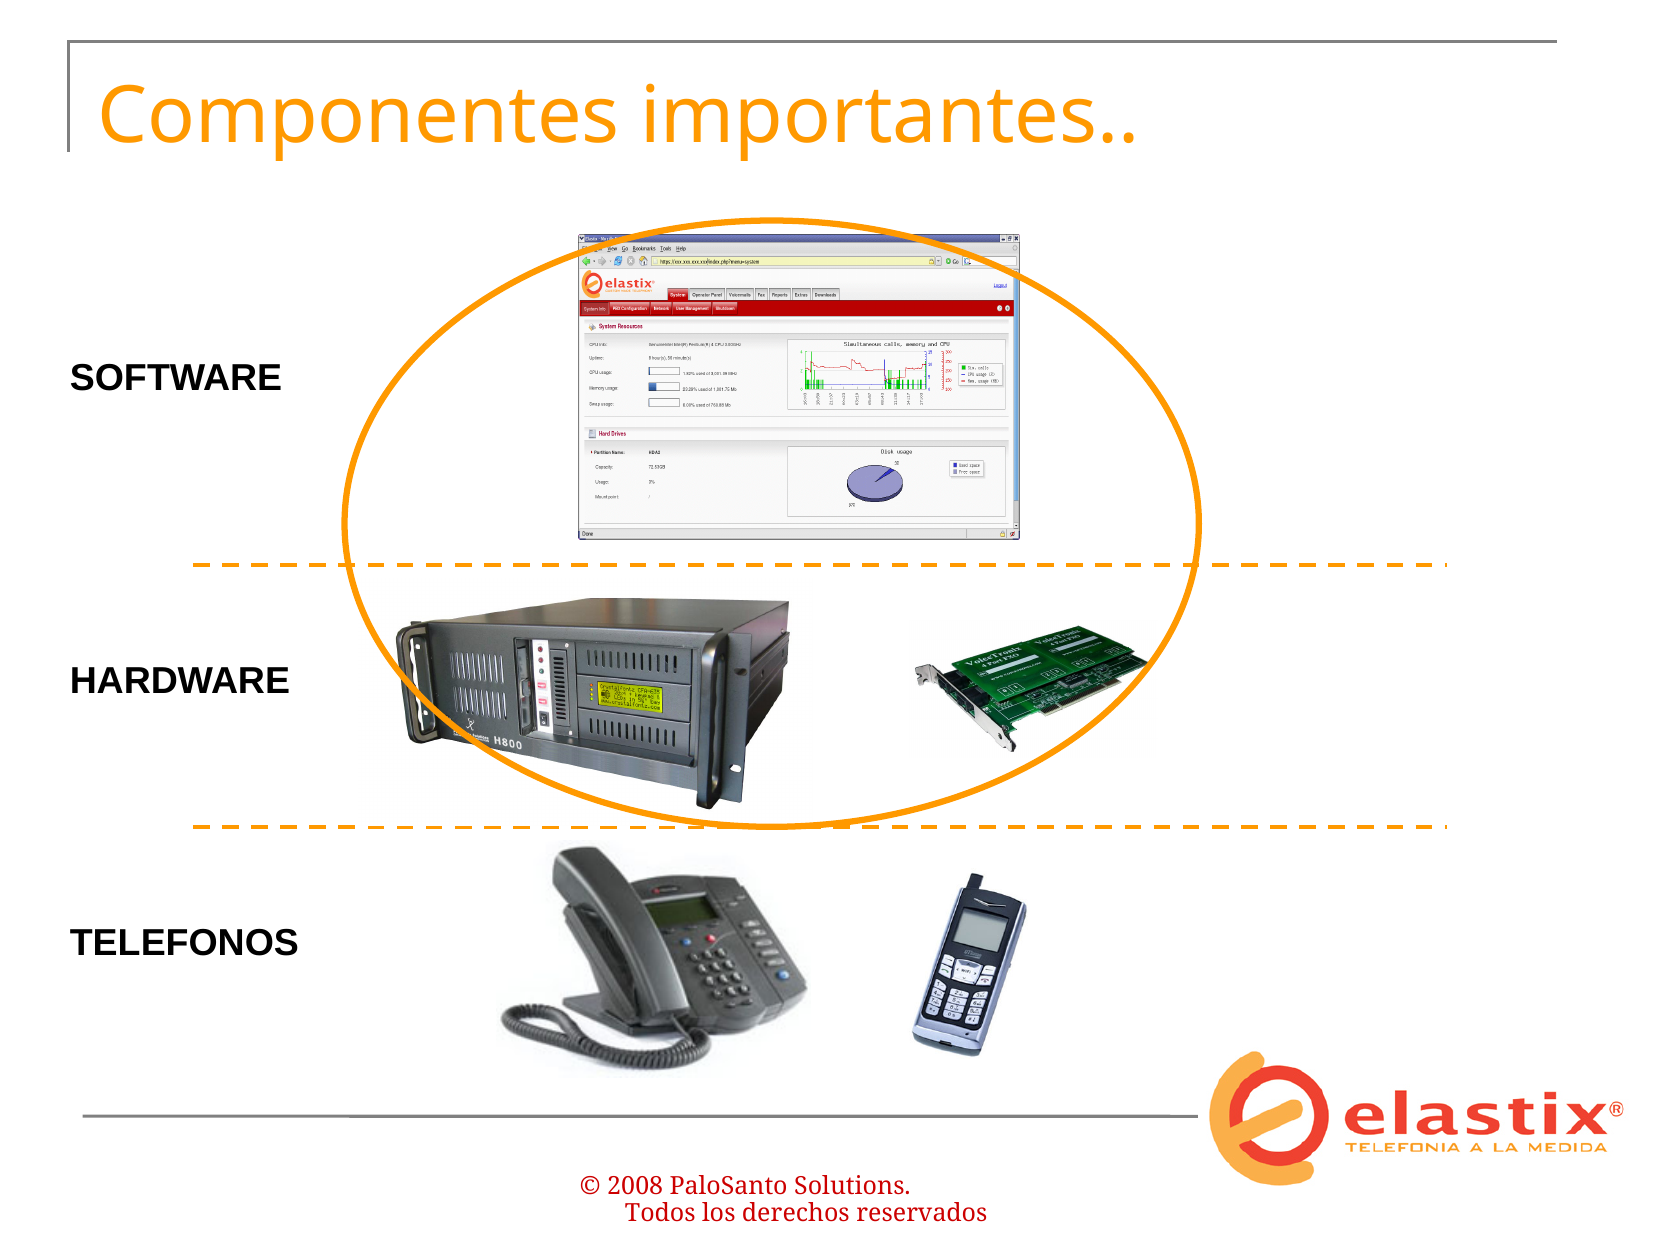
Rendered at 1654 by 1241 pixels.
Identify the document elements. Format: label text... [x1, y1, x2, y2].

picture [1198, 1047, 1654, 1194]
picture [496, 840, 811, 1078]
picture [868, 868, 1061, 1061]
title Componentes importantes.. [82, 50, 1568, 253]
text_box HARDWARE [55, 651, 359, 710]
text_box TELEFONOS [55, 913, 359, 971]
text_box SOFTWARE [55, 348, 359, 406]
picture [916, 234, 1020, 272]
picture [578, 234, 627, 249]
picture [578, 234, 1020, 540]
title Componentes importantes.. [667, 224, 876, 234]
picture [358, 611, 694, 826]
picture [358, 578, 813, 823]
picture [909, 620, 1158, 758]
picture [1051, 661, 1158, 758]
